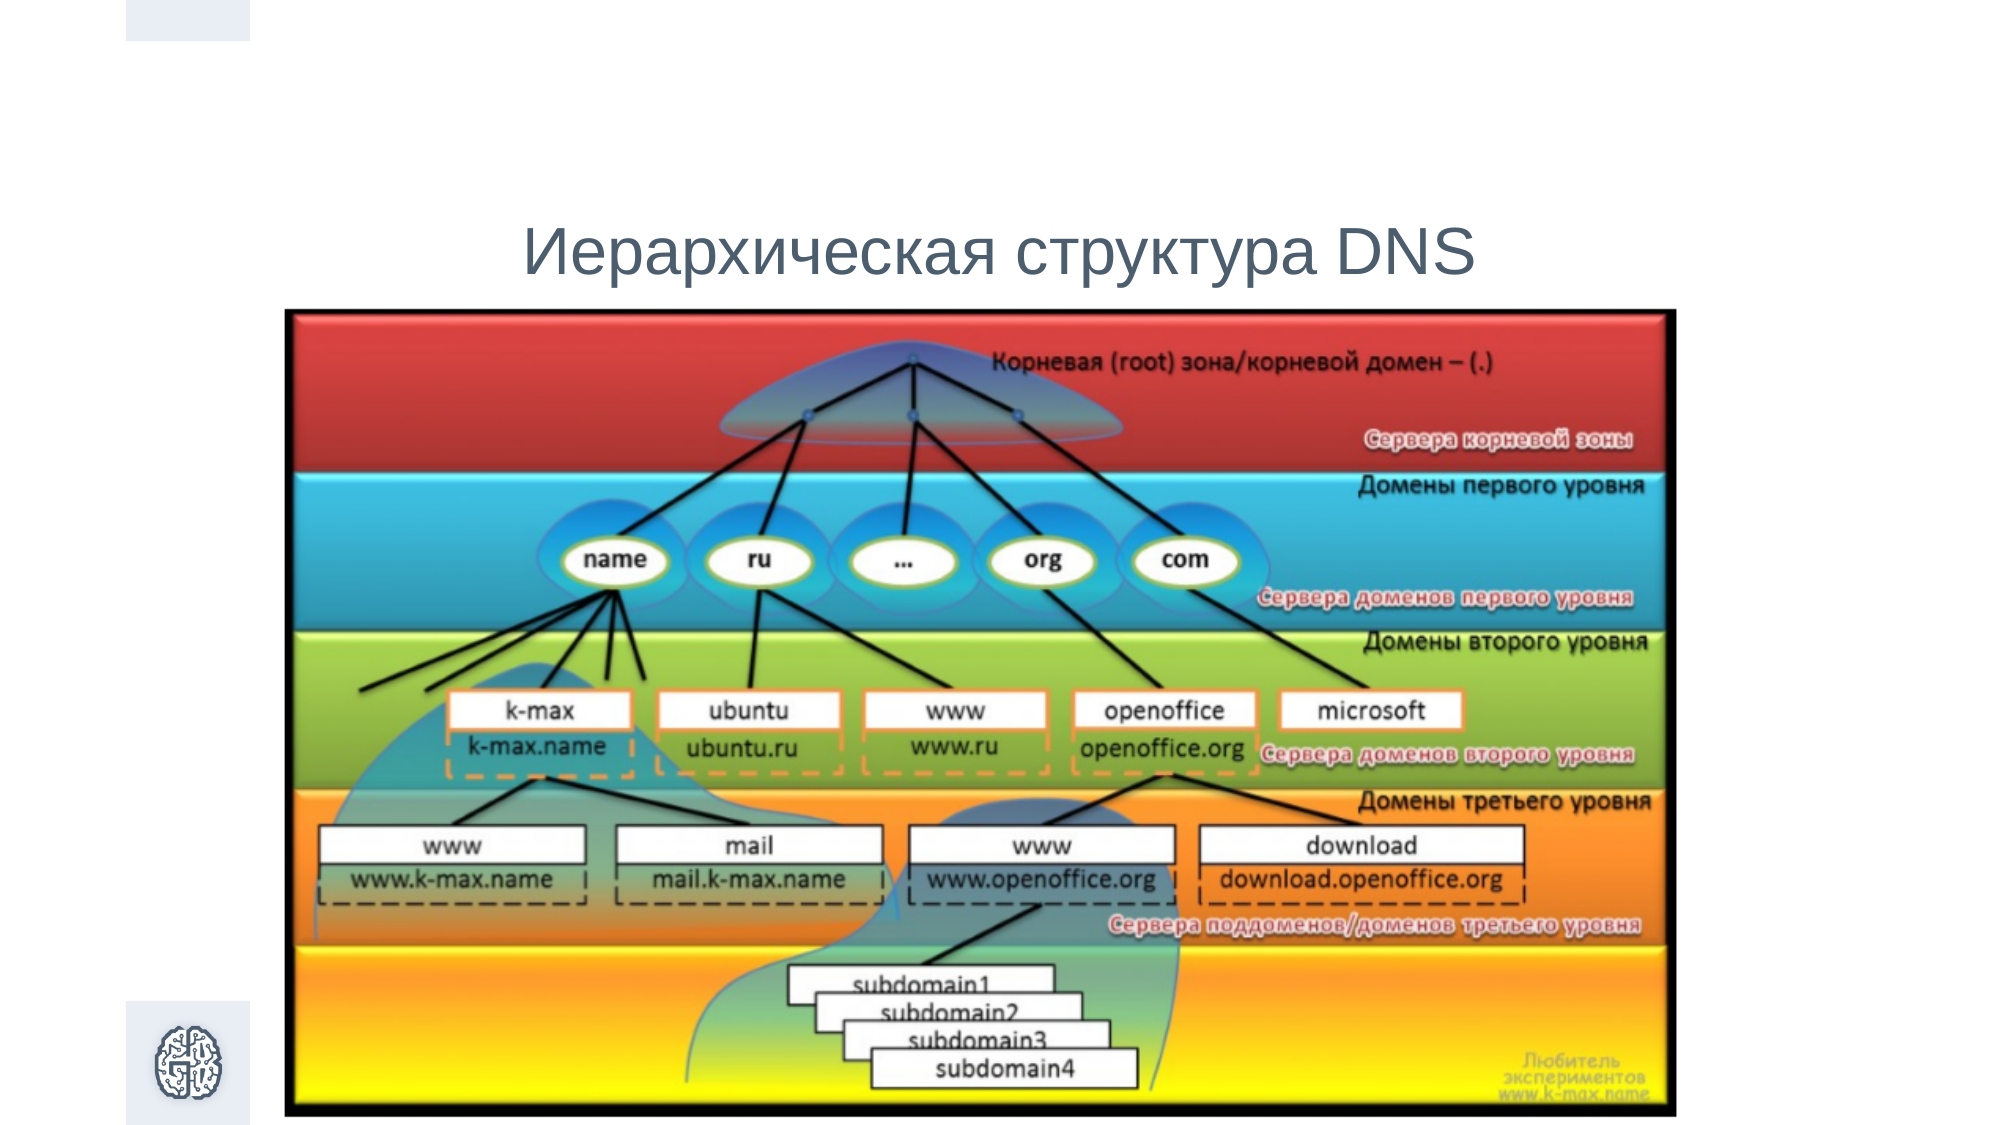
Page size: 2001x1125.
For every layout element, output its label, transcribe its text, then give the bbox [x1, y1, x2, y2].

picture [144, 1016, 232, 1110]
picture [274, 303, 1683, 1125]
title Иерархическая структура DNS [248, 124, 1752, 372]
